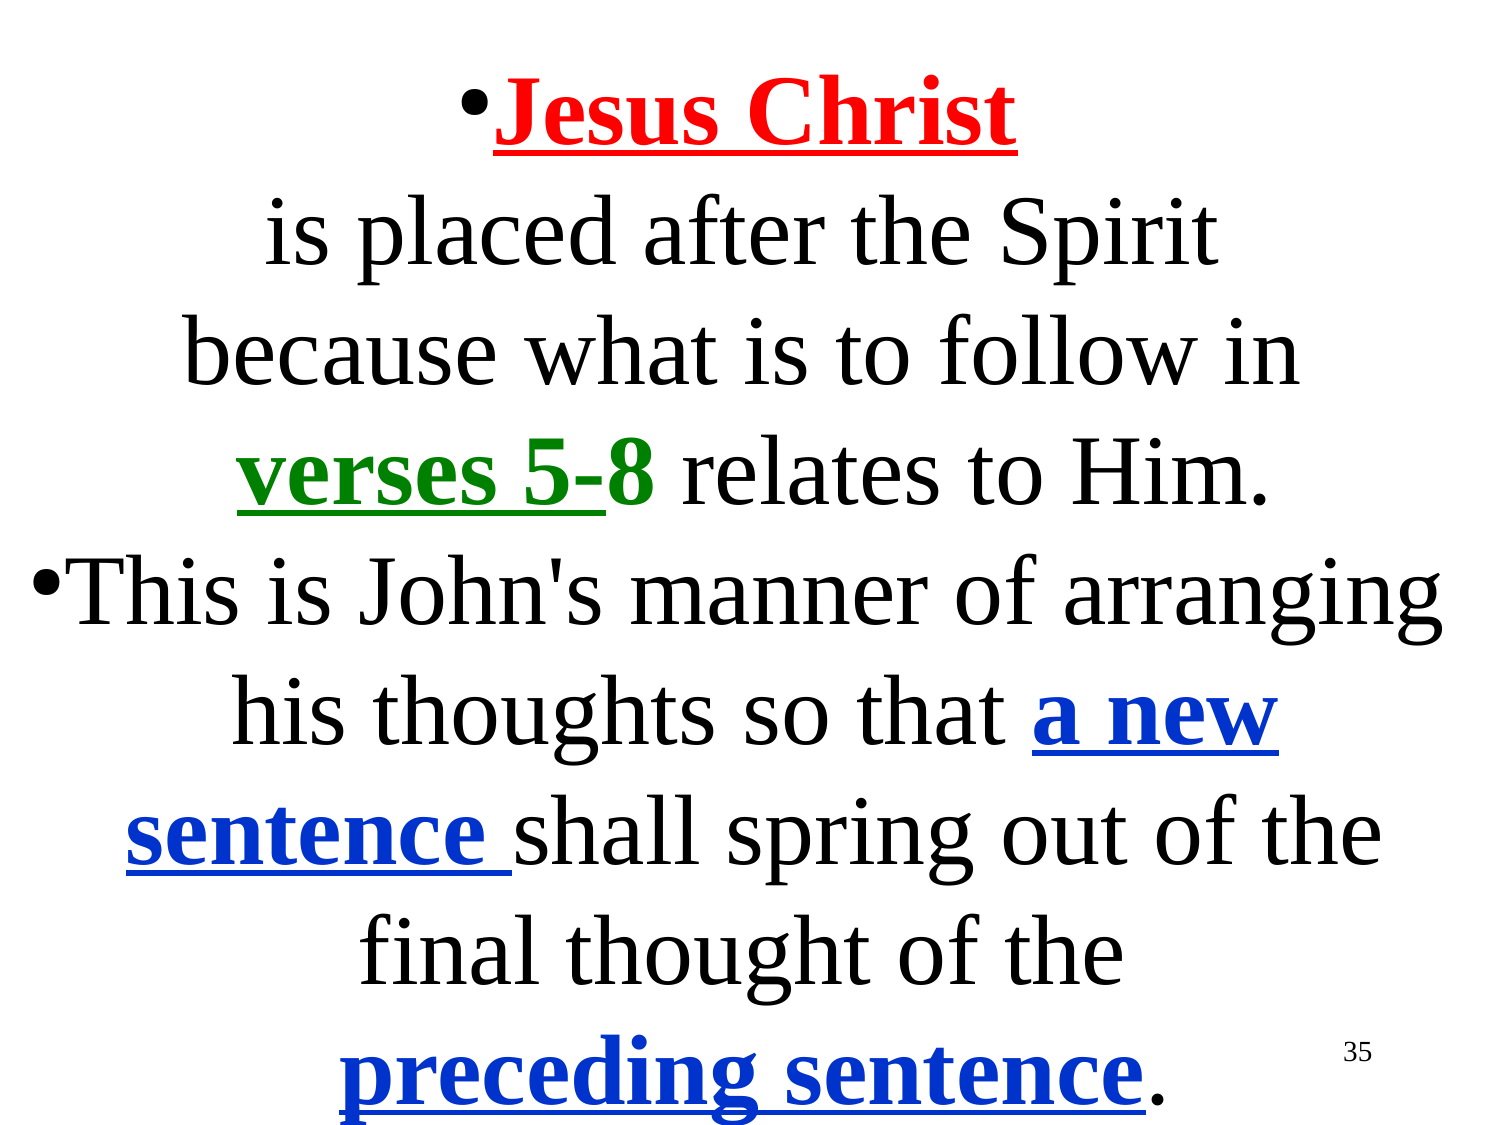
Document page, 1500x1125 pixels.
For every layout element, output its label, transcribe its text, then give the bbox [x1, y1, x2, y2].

text_box Jesus Christ is placed after the Spirit because what is to follow in verses 5-8 relates to Him. This is John's manner of arranging his thoughts so that a new sentence shall spring out of the final thought of the preceding sentence. [0, 37, 1475, 1125]
